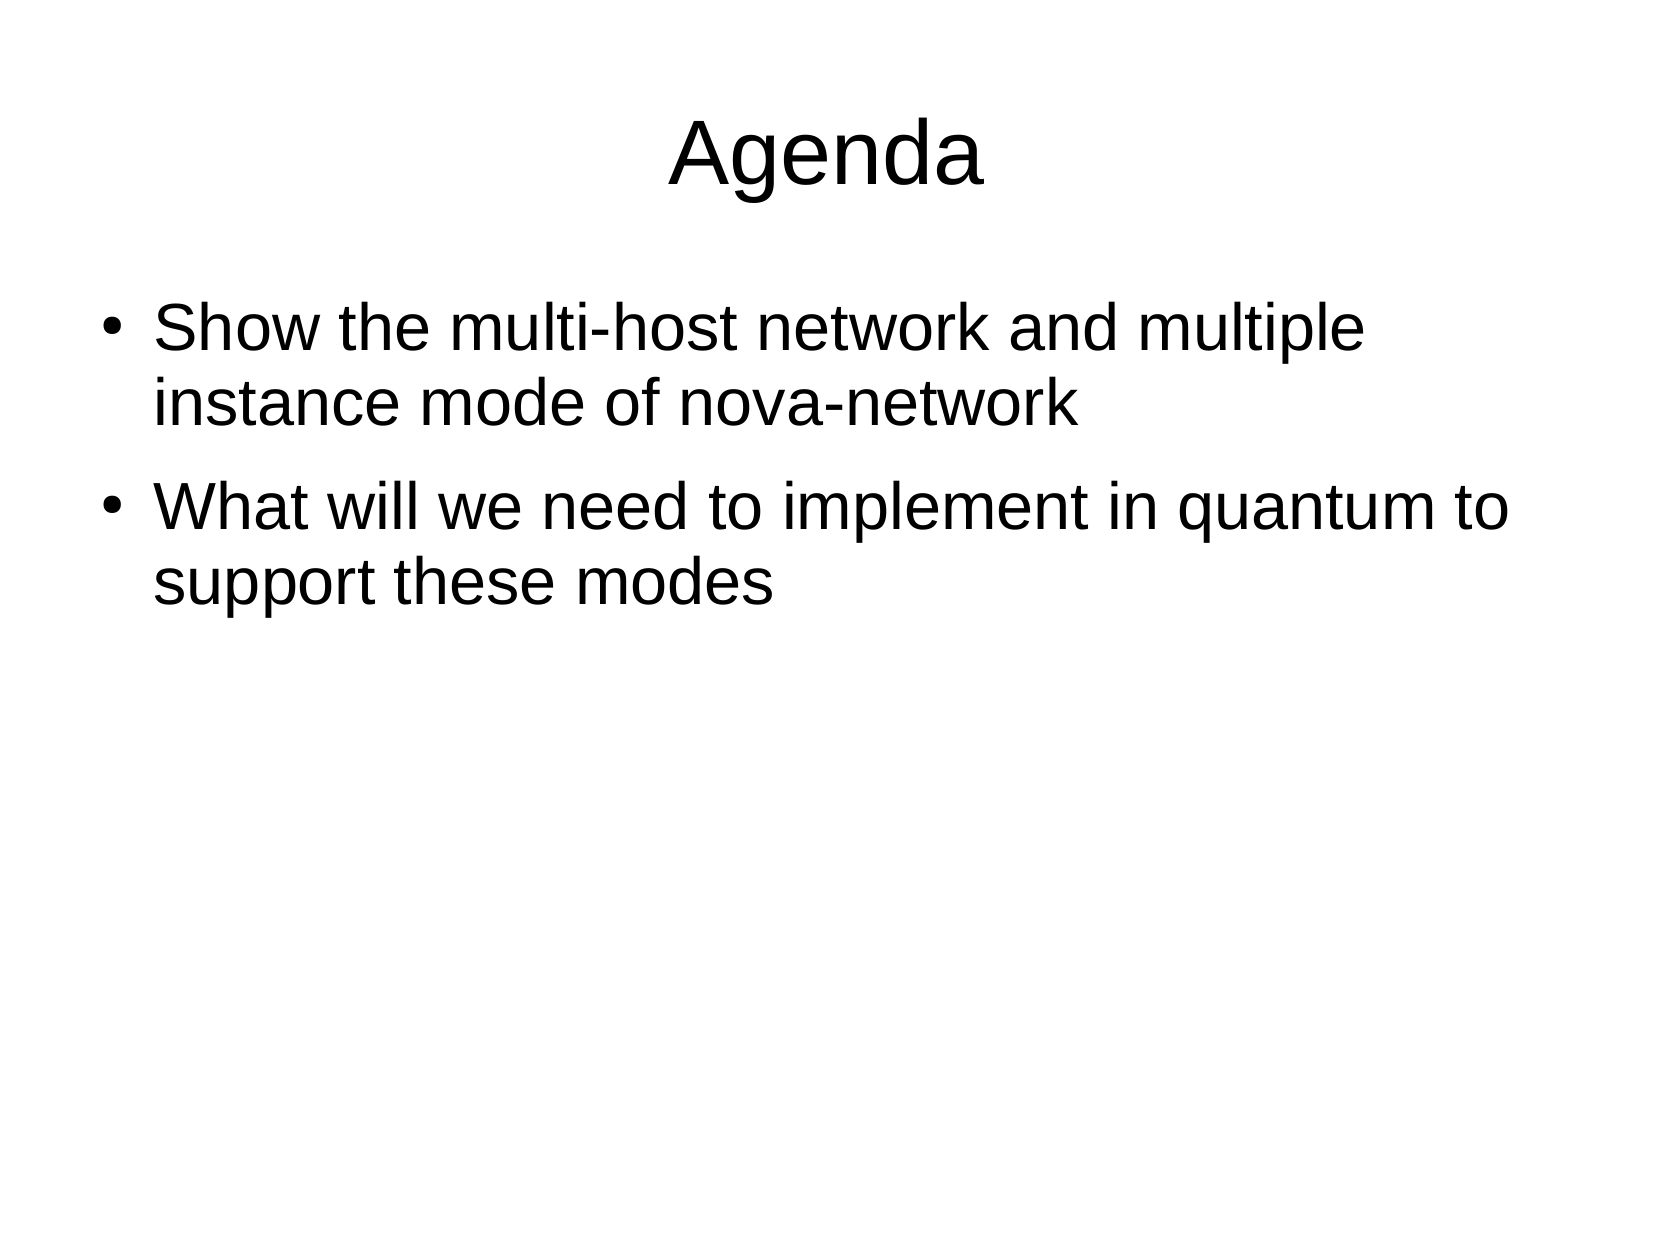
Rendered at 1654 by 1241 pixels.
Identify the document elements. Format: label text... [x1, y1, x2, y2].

list Show the multi-host network and multiple instance mode of nova-network What will we need to implement in quantum to support these modes [82, 290, 1538, 1010]
title Agenda [82, 49, 1571, 257]
